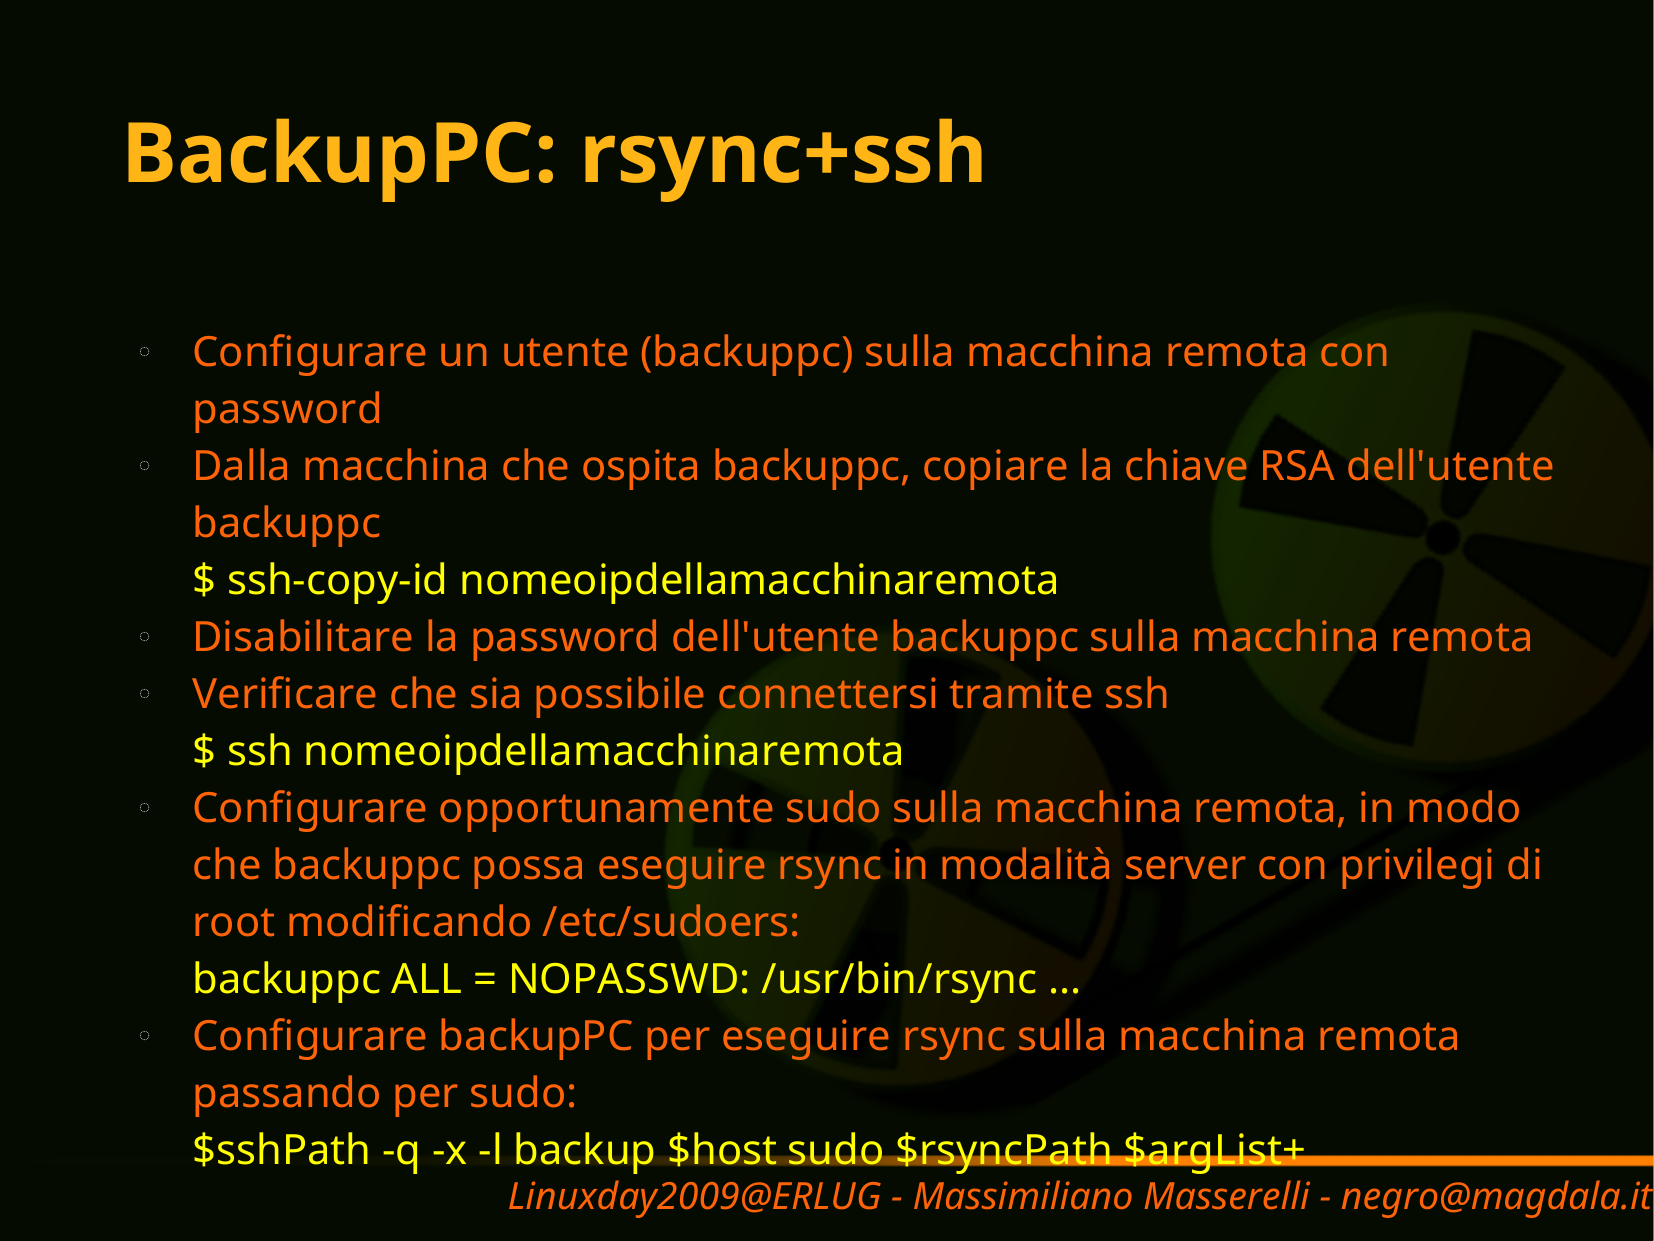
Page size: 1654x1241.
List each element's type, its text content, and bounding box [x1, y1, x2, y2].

list Configurare un utente (backuppc) sulla macchina remota con password Dalla macchina che ospita backuppc, copiare la chiave RSA dell'utente backuppc $ ssh-copy-id nomeoipdellamacchinaremota Disabilitare la password dell'utente backuppc sulla macchina remota Verificare che sia possibile connettersi tramite ssh $ ssh nomeoipdellamacchinaremota Configurare opportunamente sudo sulla macchina remota, in modo che backuppc possa eseguire rsync in modalità server con privilegi di root modificando /etc/sudoers: backuppc ALL = NOPASSWD: /usr/bin/rsync ... Configurare backupPC per eseguire rsync sulla macchina remota passando per sudo: $sshPath -q -x -l backup $host sudo $rsyncPath $argList+ [121, 322, 1561, 1137]
title BackupPC: rsync+ssh [121, 46, 1534, 254]
